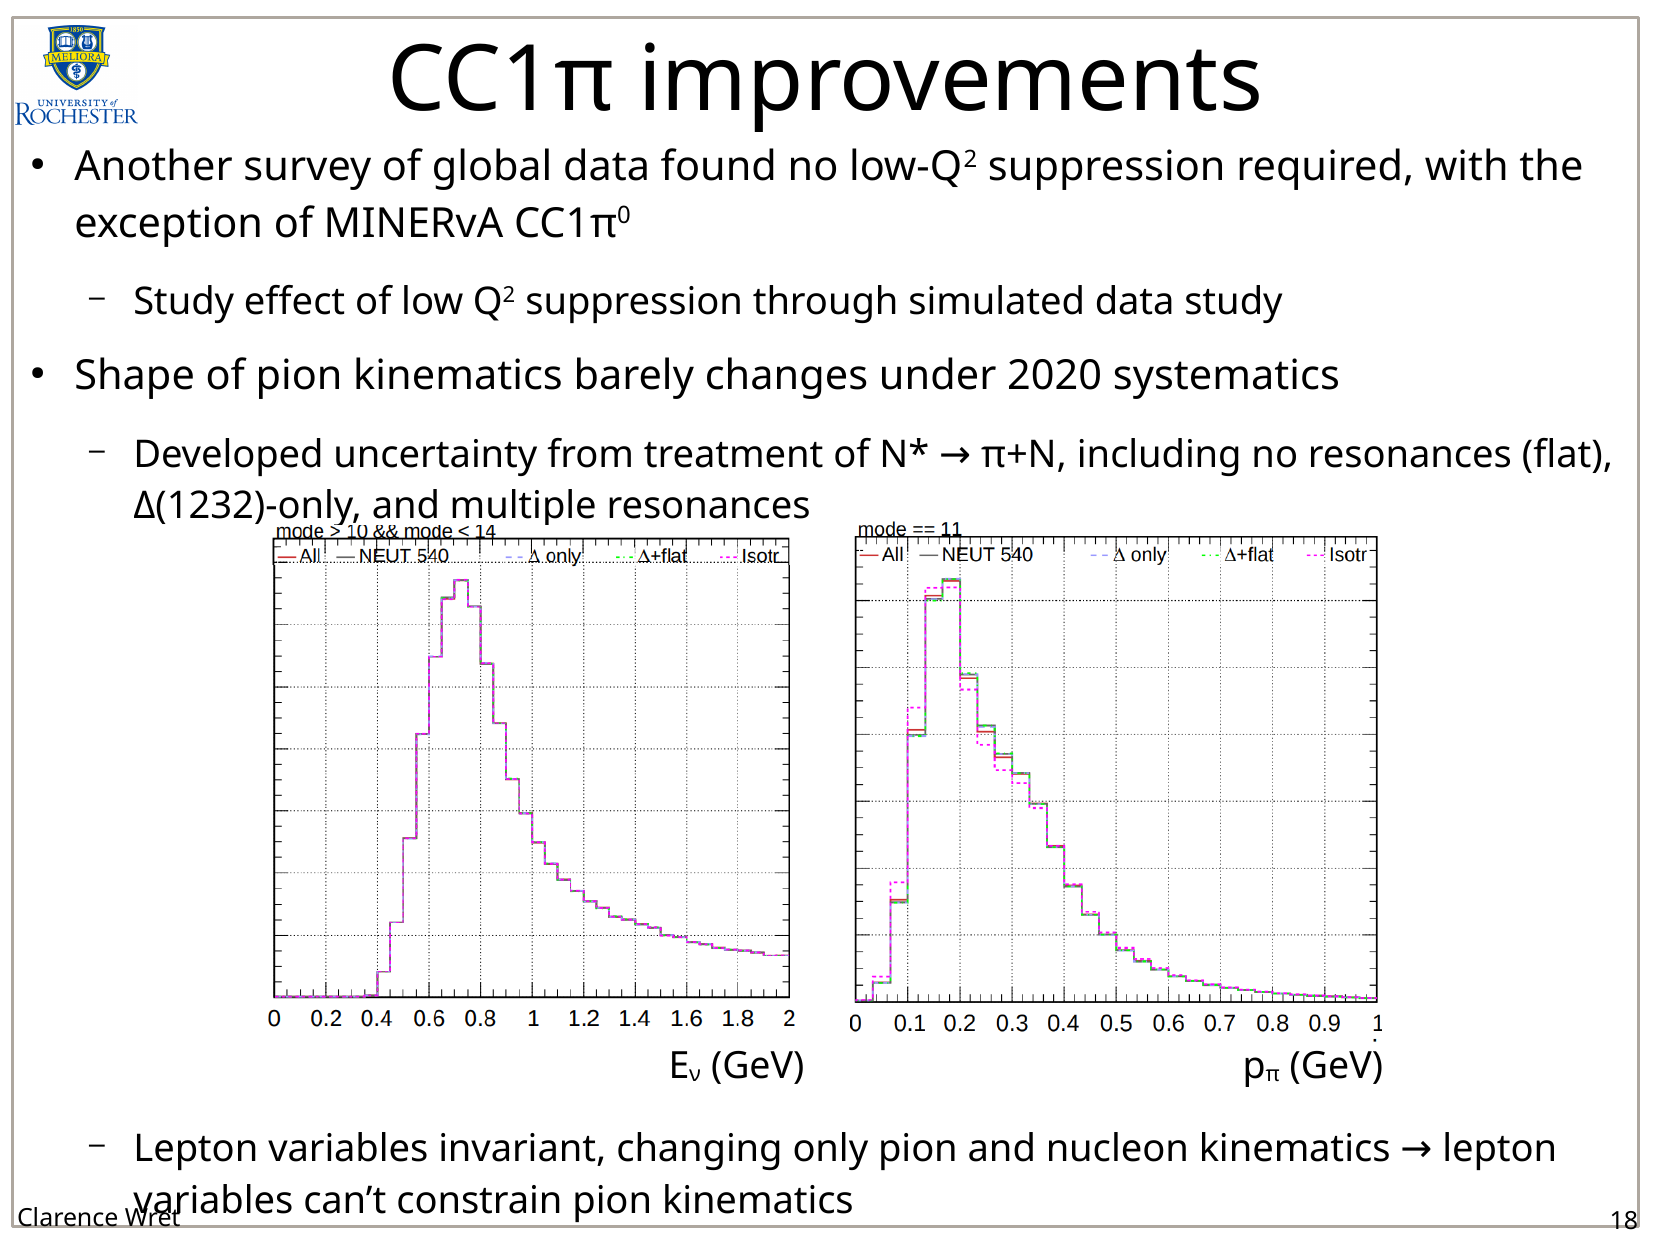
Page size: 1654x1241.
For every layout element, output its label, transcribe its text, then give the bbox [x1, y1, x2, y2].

picture [850, 512, 1382, 1043]
text_box Eν (GeV) [385, 1030, 820, 1084]
list Another survey of global data found no low-Q2 suppression required, with the exception of MINERvA CC1π0 Study effect of low Q2 suppression through simulated data study Shape of pion kinematics barely changes under 2020 systematics Developed uncertainty from treatment of N* → π+N, including no resonances (flat), Δ(1232)-only, and multiple resonances Lepton variables invariant, changing only pion and nucleon kinematics → lepton variables can’t constrain pion kinematics [15, 136, 1636, 1237]
text_box pπ (GeV) [964, 1030, 1398, 1084]
picture [268, 525, 805, 1031]
title CC1π improvements [15, 19, 1636, 131]
